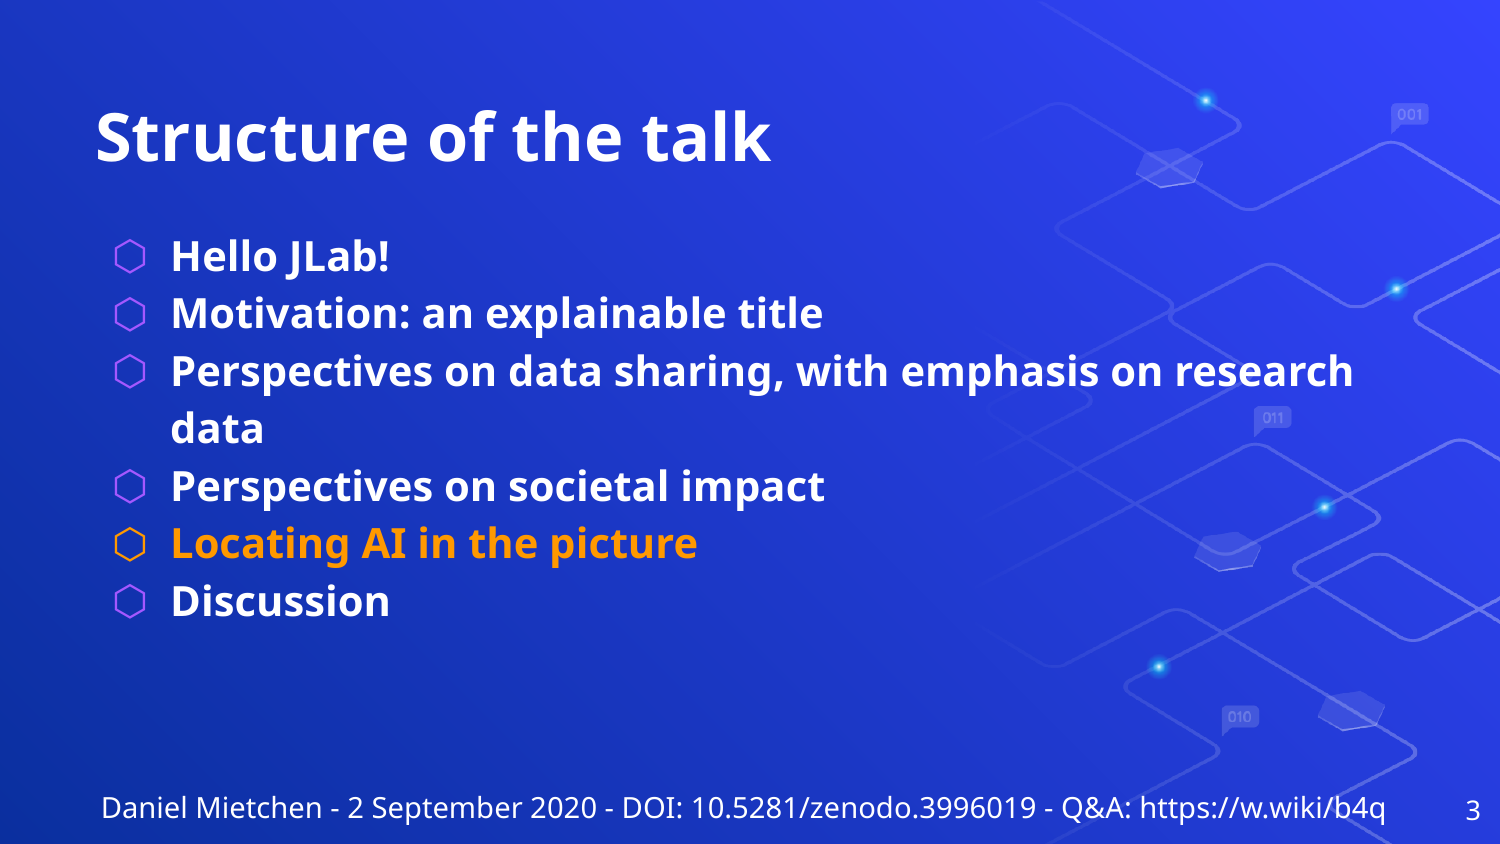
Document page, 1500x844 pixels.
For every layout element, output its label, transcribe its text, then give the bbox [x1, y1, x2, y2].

text_box Daniel Mietchen - 2 September 2020 - DOI: 10.5281/zenodo.3996019 - Q&A: https://w.wiki/b4q [18, 774, 1471, 832]
list Hello JLab! Motivation: an explainable title Perspectives on data sharing, with emphasis on research data Perspectives on societal impact Locating AI in the picture Discussion [95, 221, 1448, 740]
title Structure of the talk [95, 33, 1082, 175]
picture [0, 0, 1500, 844]
slide_number 1 [1391, 779, 1482, 844]
